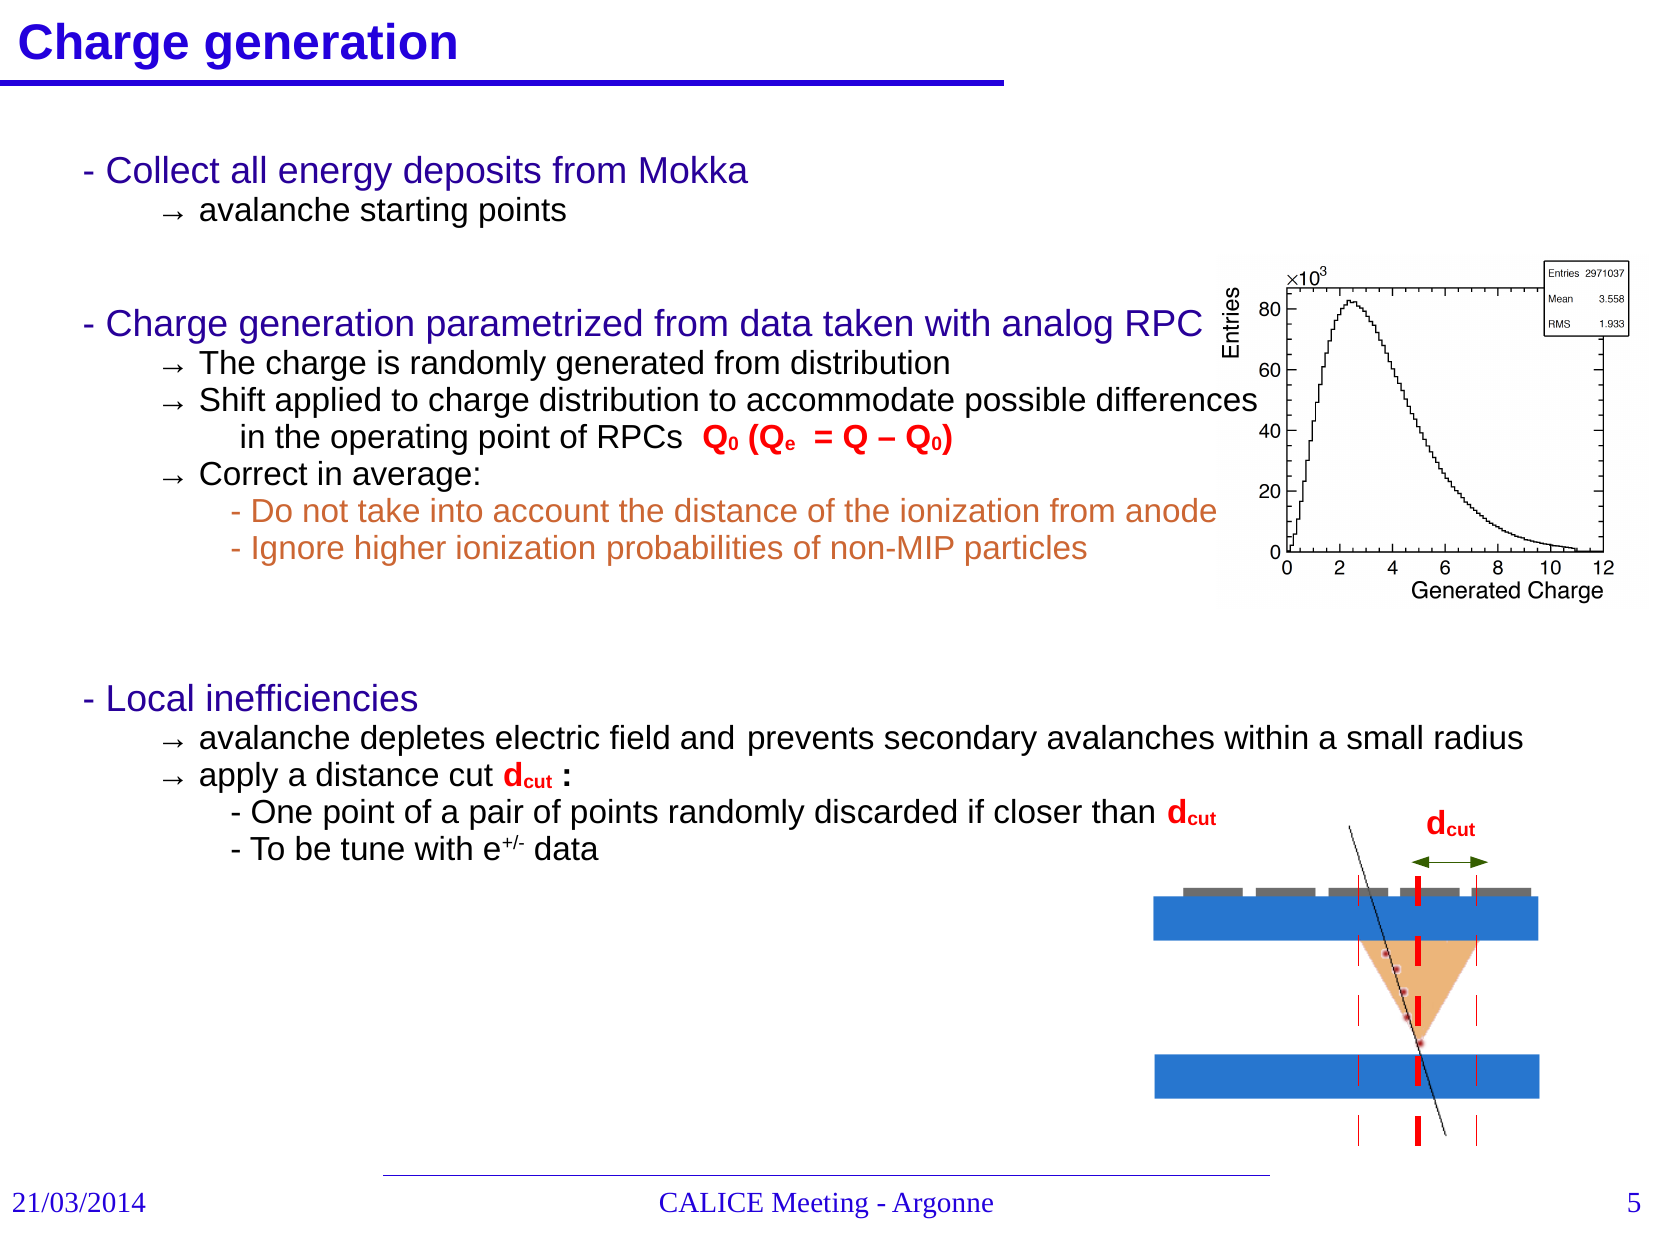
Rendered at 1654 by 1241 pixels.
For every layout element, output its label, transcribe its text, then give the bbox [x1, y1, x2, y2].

title Charge generation [17, 8, 1625, 77]
text_box - Collect all energy deposits from Mokka → avalanche starting points - Charge generation parametrized from data taken with analog RPC → The charge is randomly generated from distribution → Shift applied to charge distribution to accommodate possible differences in the operating point of RPCs Q0 (Qe = Q – Q0) → Correct in average: - Do not take into account the distance of the ionization from anode - Ignore higher ionization probabilities of non-MIP particles - Local inefficiencies → avalanche depletes electric field and prevents secondary avalanches within a small radius → apply a distance cut dcut : - One point of a pair of points randomly discarded if closer than dcut - To be tune with e+/- data [0, 141, 1654, 1077]
picture [1057, 1077, 1648, 1173]
text_box dcut [1411, 797, 1491, 861]
